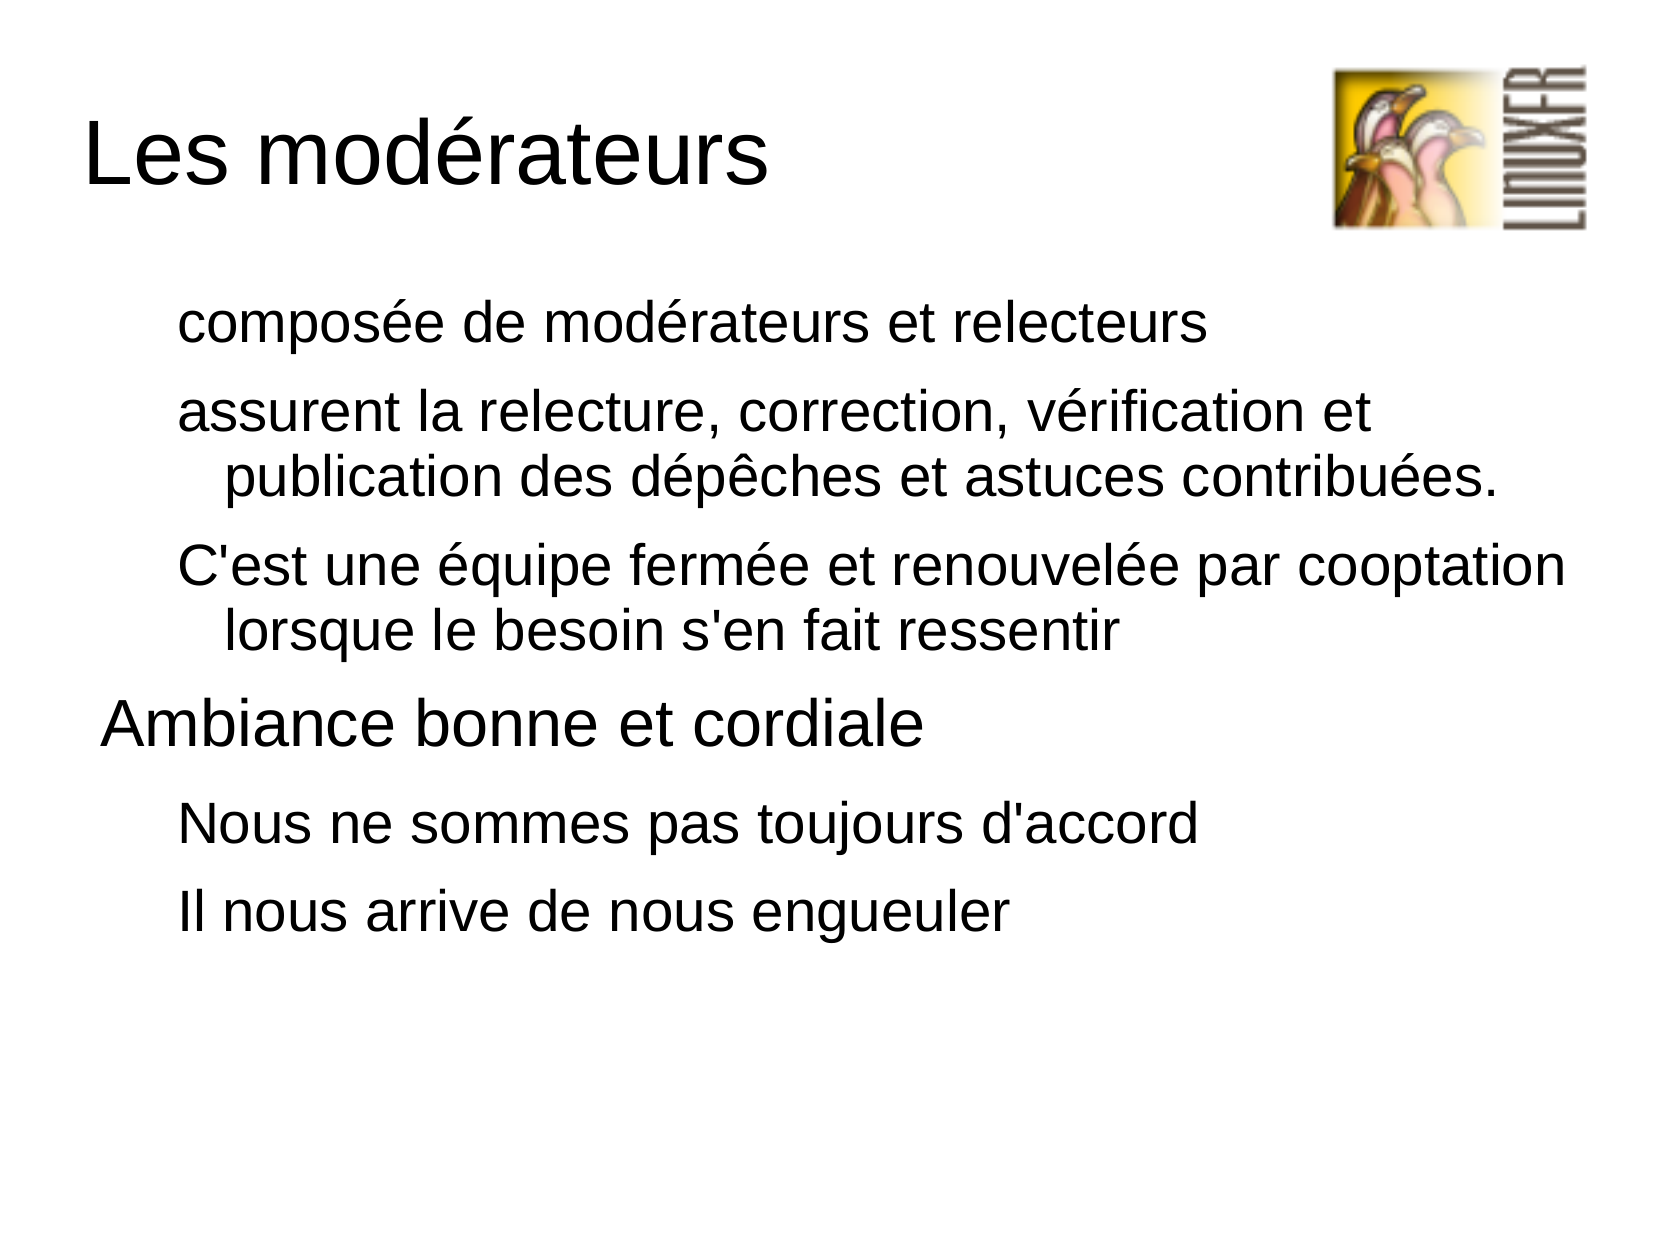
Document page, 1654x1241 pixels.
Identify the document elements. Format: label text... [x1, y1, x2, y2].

picture [1328, 63, 1595, 237]
list composée de modérateurs et relecteurs assurent la relecture, correction, vérification et publication des dépêches et astuces contribuées. C'est une équipe fermée et renouvelée par cooptation lorsque le besoin s'en fait ressentir Ambiance bonne et cordiale Nous ne sommes pas toujours d'accord Il nous arrive de nous engueuler [82, 290, 1571, 1102]
title Les modérateurs [82, 49, 1211, 257]
